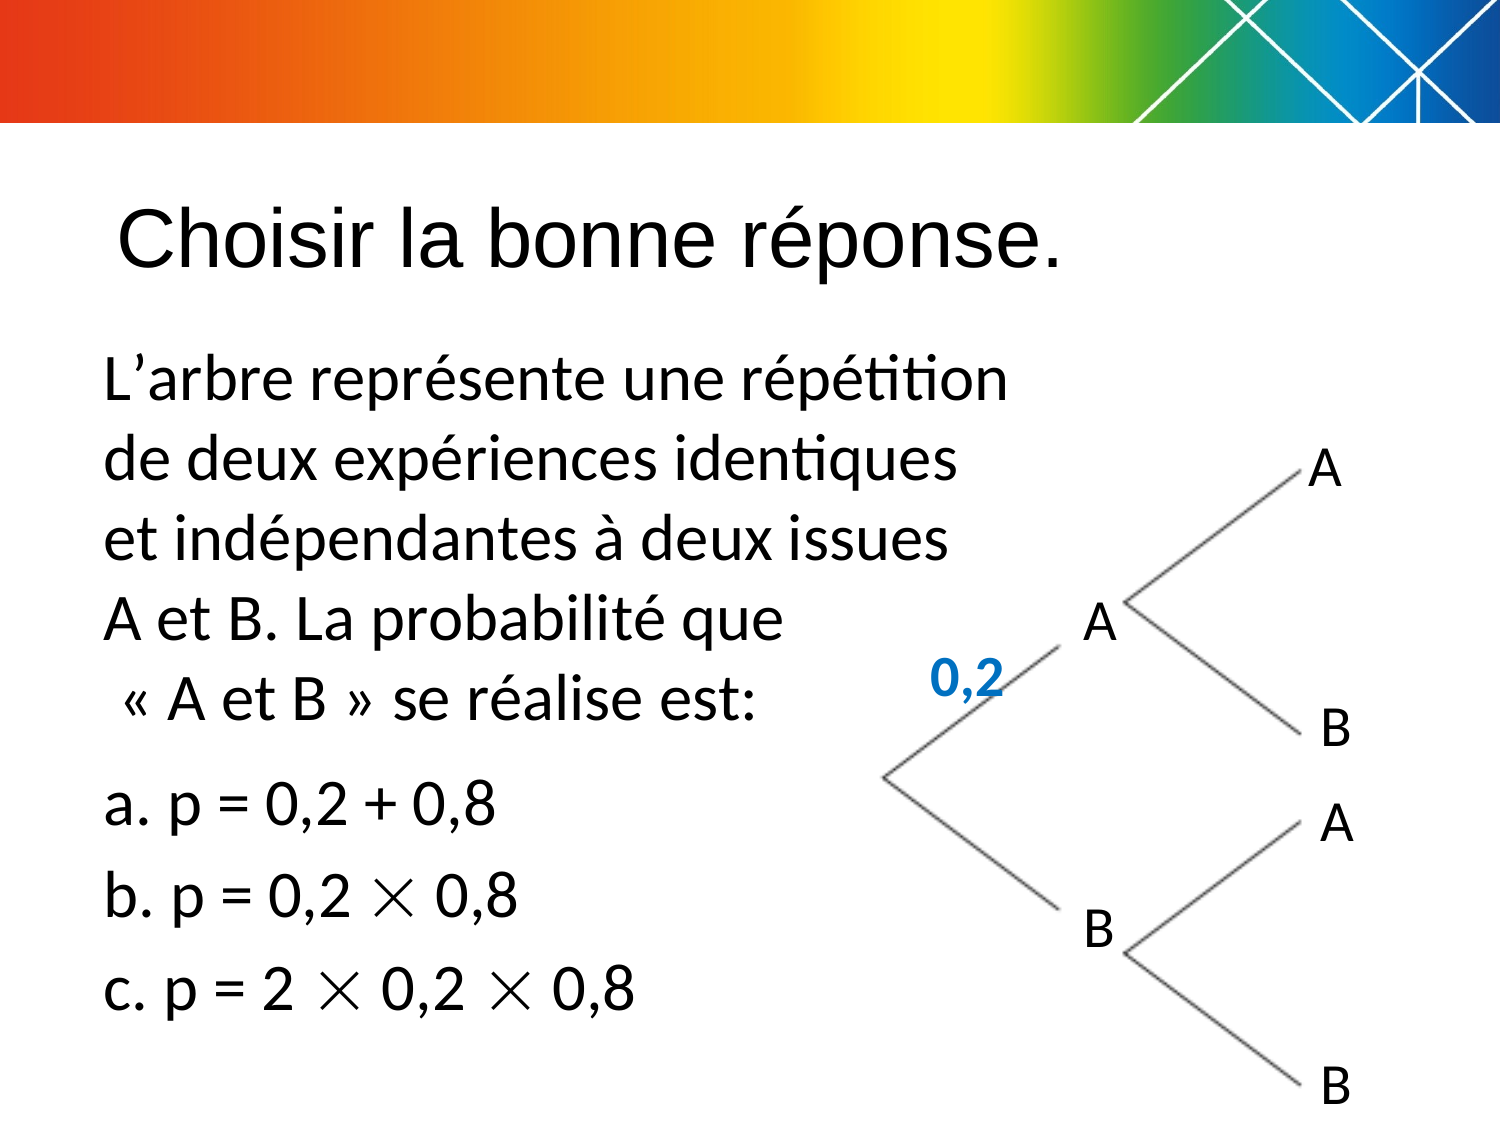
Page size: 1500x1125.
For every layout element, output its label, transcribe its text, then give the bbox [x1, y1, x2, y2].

text_box A [1293, 420, 1388, 507]
text_box L’arbre représente une répétition de deux expériences identiques et indépendantes à deux issues A et B. La probabilité que « A et B » se réalise est: p = 0,2 + 0,8 p = 0,2  0,8 c. p = 2  0,2  0,8 [88, 326, 1424, 1032]
picture [0, 0, 1359, 123]
title Choisir la bonne réponse. [88, 163, 1500, 305]
text_box A [1305, 775, 1400, 861]
text_box B [1069, 881, 1164, 967]
text_box B [1305, 680, 1400, 767]
text_box 0,2 [915, 630, 1046, 716]
picture [1340, 0, 1500, 123]
picture [832, 1032, 1400, 1125]
text_box A [1069, 574, 1164, 660]
text_box B [1305, 1039, 1400, 1125]
